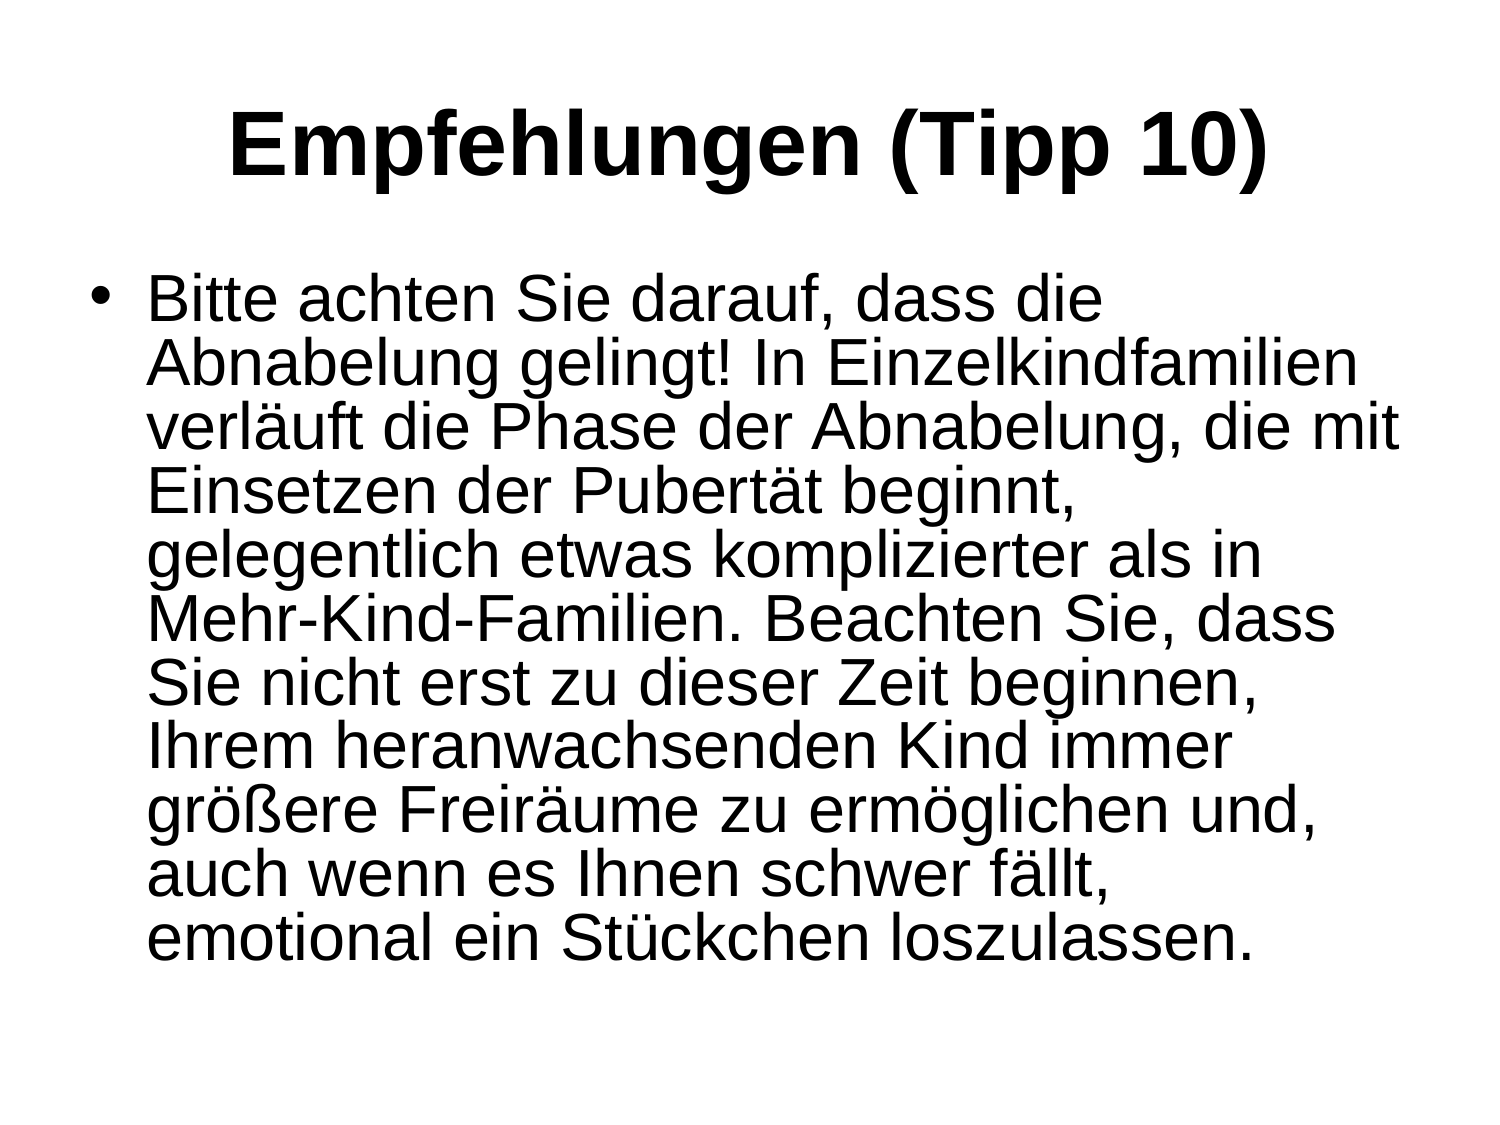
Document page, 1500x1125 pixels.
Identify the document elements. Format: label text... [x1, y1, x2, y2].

list Bitte achten Sie darauf, dass die Abnabelung gelingt! In Einzelkindfamilien verläuft die Phase der Abnabelung, die mit Einsetzen der Pubertät beginnt, gelegentlich etwas komplizierter als in Mehr-Kind-Familien. Beachten Sie, dass Sie nicht erst zu dieser Zeit beginnen, Ihrem heranwachsenden Kind immer größere Freiräume zu ermöglichen und, auch wenn es Ihnen schwer fällt, emotional ein Stückchen loszulassen. [75, 262, 1426, 1005]
title Empfehlungen (Tipp 10) [75, 45, 1426, 233]
